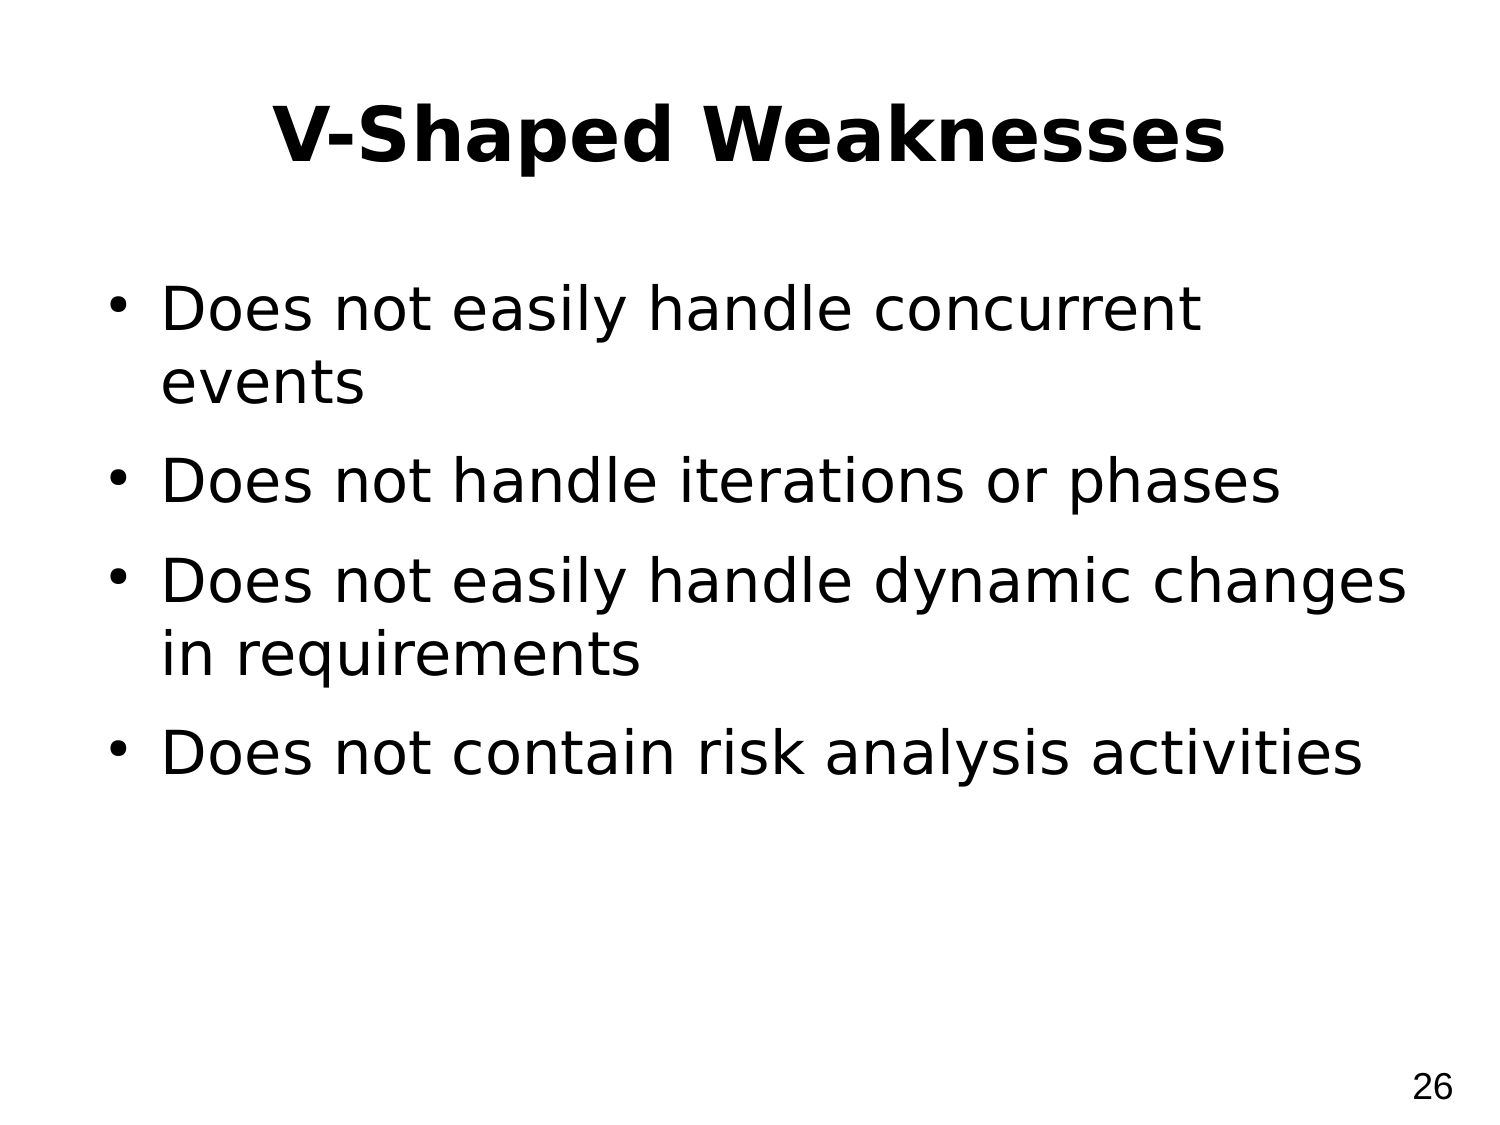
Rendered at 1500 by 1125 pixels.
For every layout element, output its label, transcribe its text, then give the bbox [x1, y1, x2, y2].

list Does not easily handle concurrent events Does not handle iterations or phases Does not easily handle dynamic changes in requirements Does not contain risk analysis activities [75, 262, 1425, 1000]
title V-Shaped Weaknesses [75, 37, 1425, 225]
